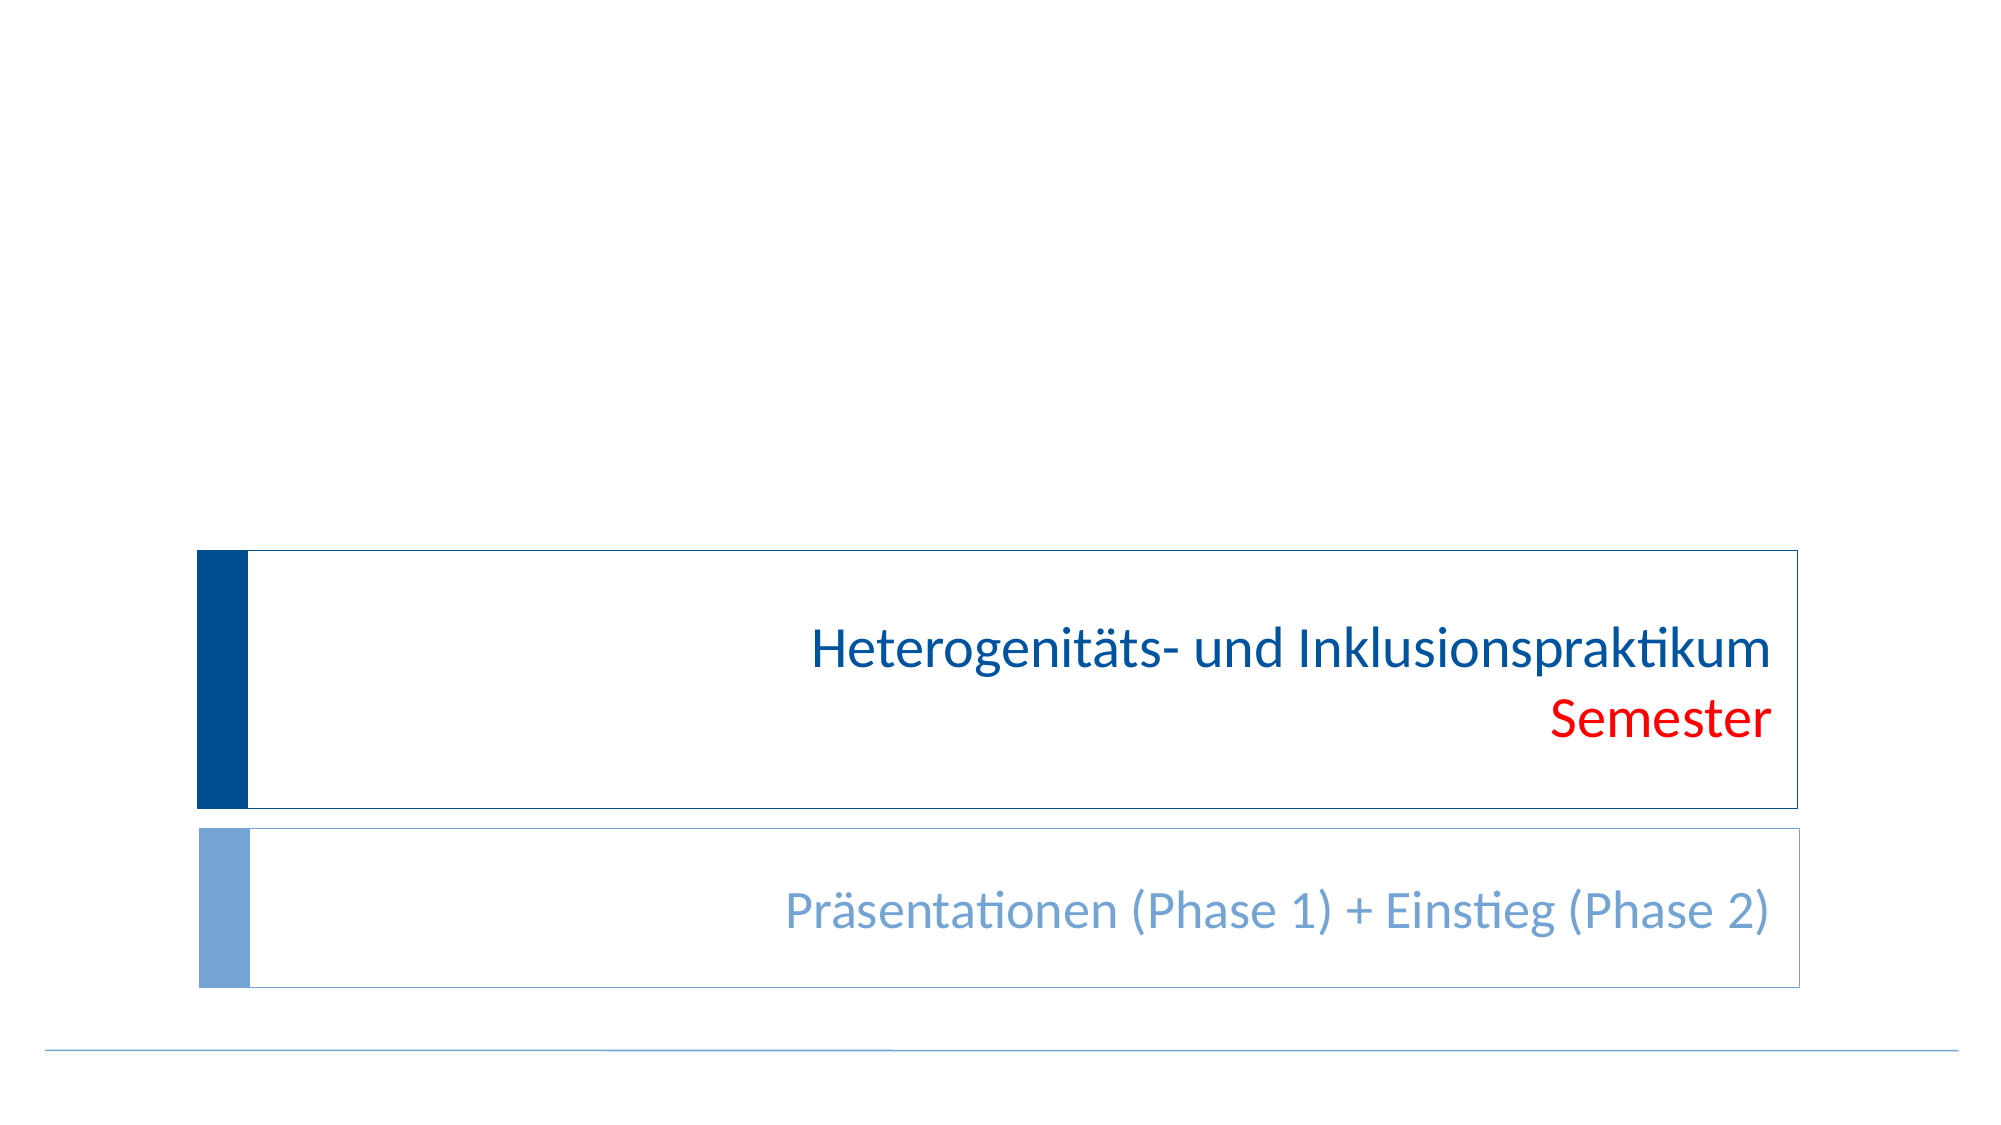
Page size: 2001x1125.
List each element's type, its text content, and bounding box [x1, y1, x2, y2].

subtitle Präsentationen (Phase 1) + Einstieg (Phase 2) [259, 837, 1788, 976]
title Heterogenitäts- und Inklusionspraktikum Semester [259, 558, 1788, 801]
